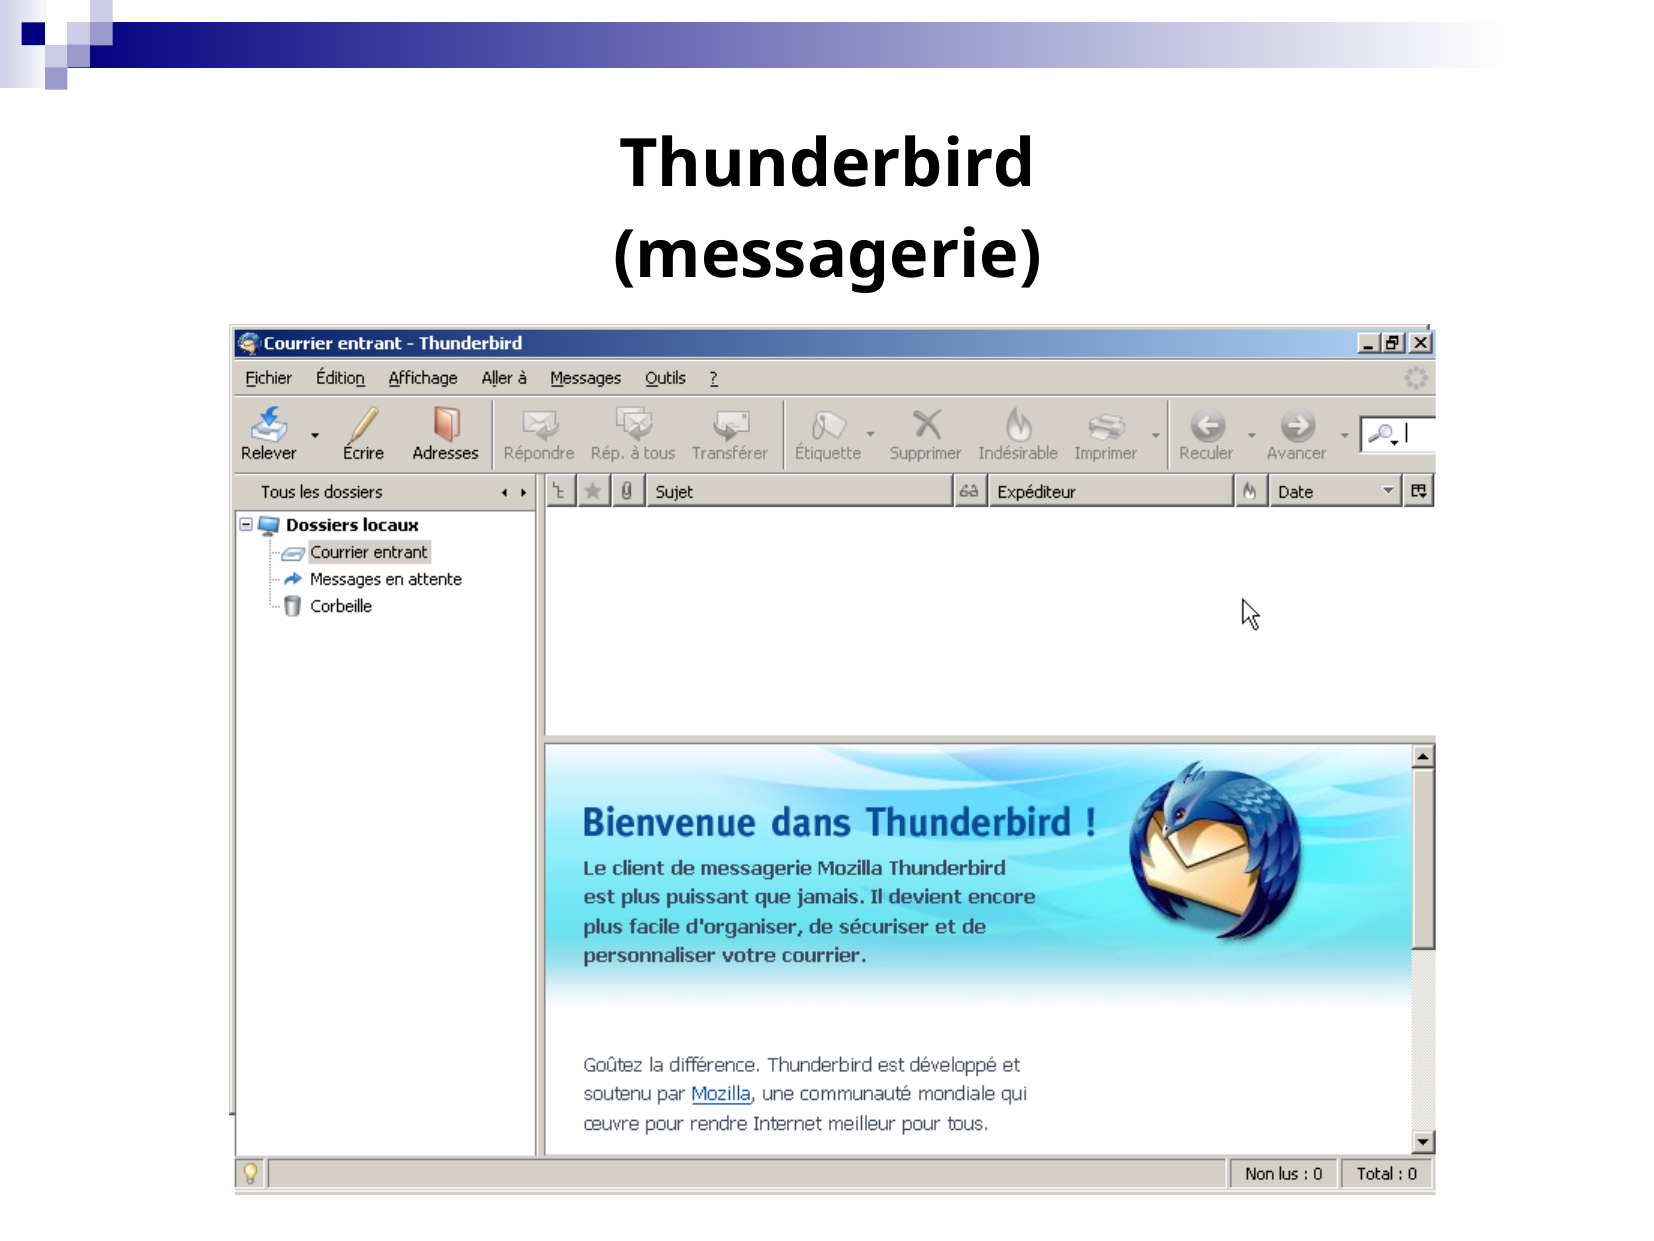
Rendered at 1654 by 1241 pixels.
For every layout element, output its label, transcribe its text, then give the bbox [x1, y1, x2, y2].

title Thunderbird (messagerie) [121, 102, 1534, 311]
picture [229, 324, 1442, 1195]
